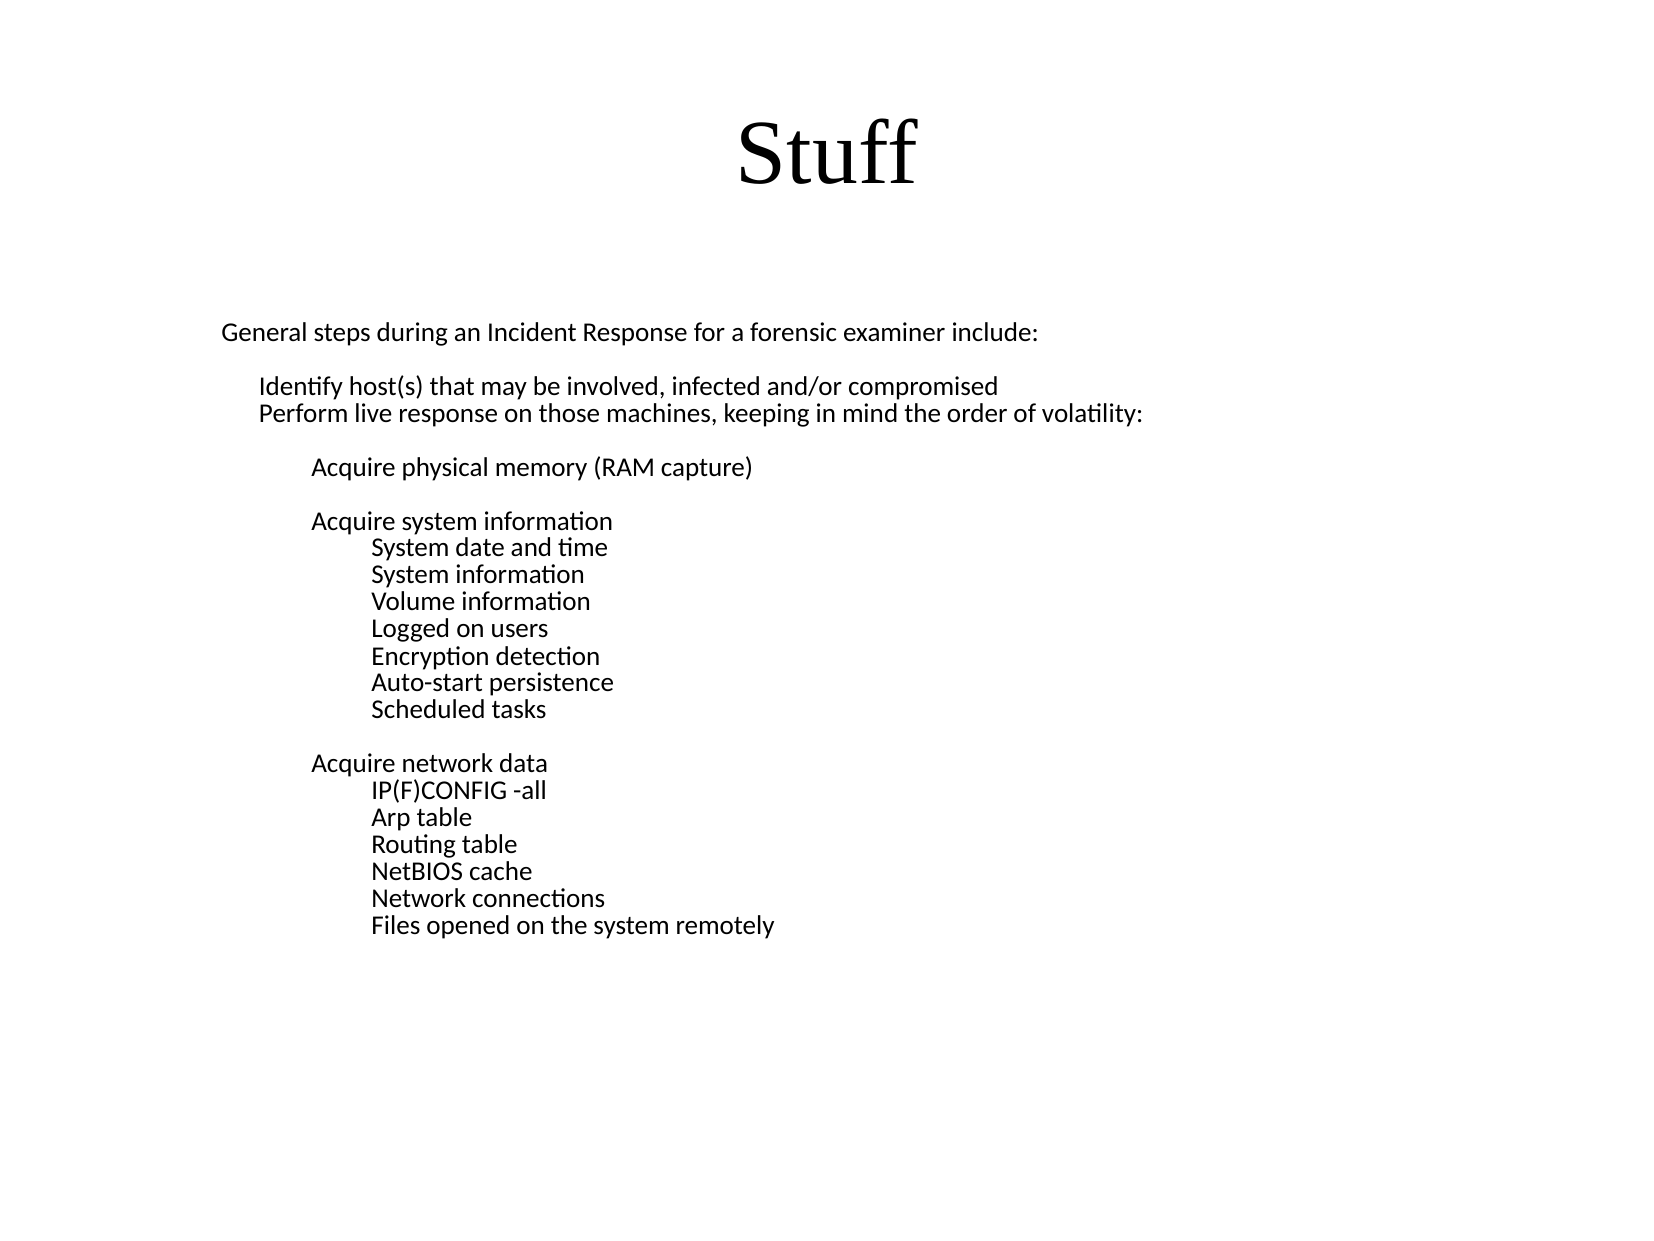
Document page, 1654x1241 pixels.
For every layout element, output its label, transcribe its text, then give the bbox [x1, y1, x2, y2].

text_box General steps during an Incident Response for a forensic examiner include: Identify host(s) that may be involved, infected and/or compromised Perform live response on those machines, keeping in mind the order of volatility: Acquire physical memory (RAM capture) Acquire system information System date and time System information Volume information Logged on users Encryption detection Auto-start persistence Scheduled tasks Acquire network data IP(F)CONFIG -all Arp table Routing table NetBIOS cache Network connections Files opened on the system remotely [206, 313, 1595, 1225]
title Stuff [82, 58, 1571, 248]
